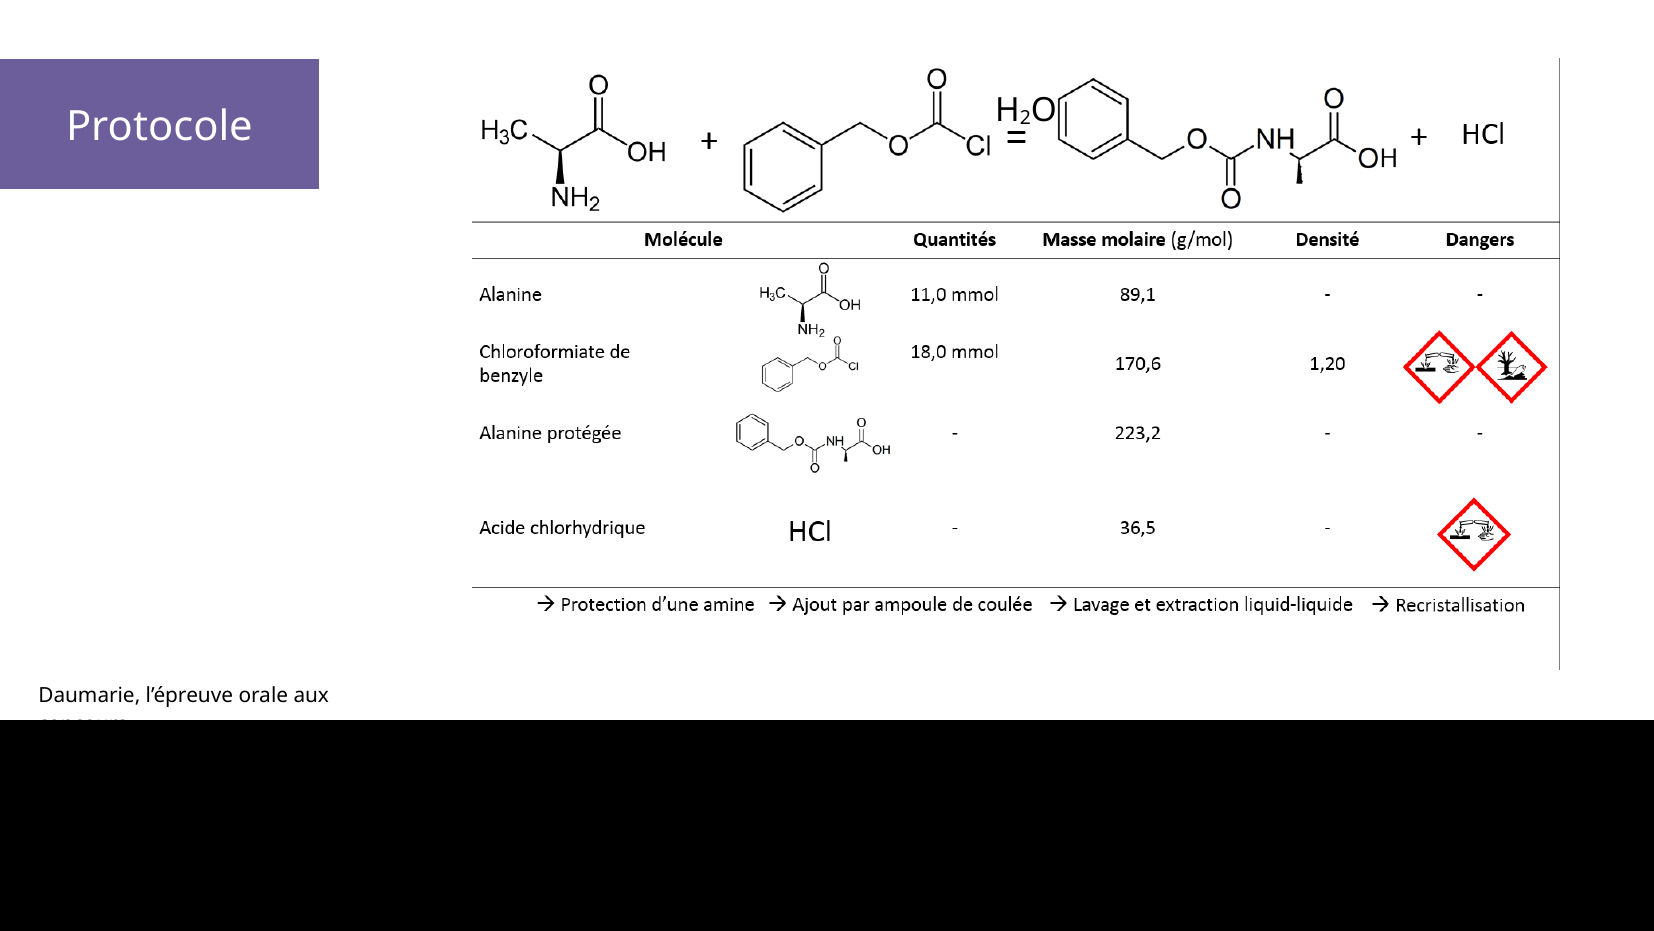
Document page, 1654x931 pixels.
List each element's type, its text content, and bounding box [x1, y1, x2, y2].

text_box Daumarie, l’épreuve orale aux concours [23, 673, 402, 742]
picture [472, 58, 1560, 670]
text_box Protocole [0, 59, 319, 189]
text_box H2O [980, 78, 1043, 130]
text_box [0, 720, 1654, 931]
